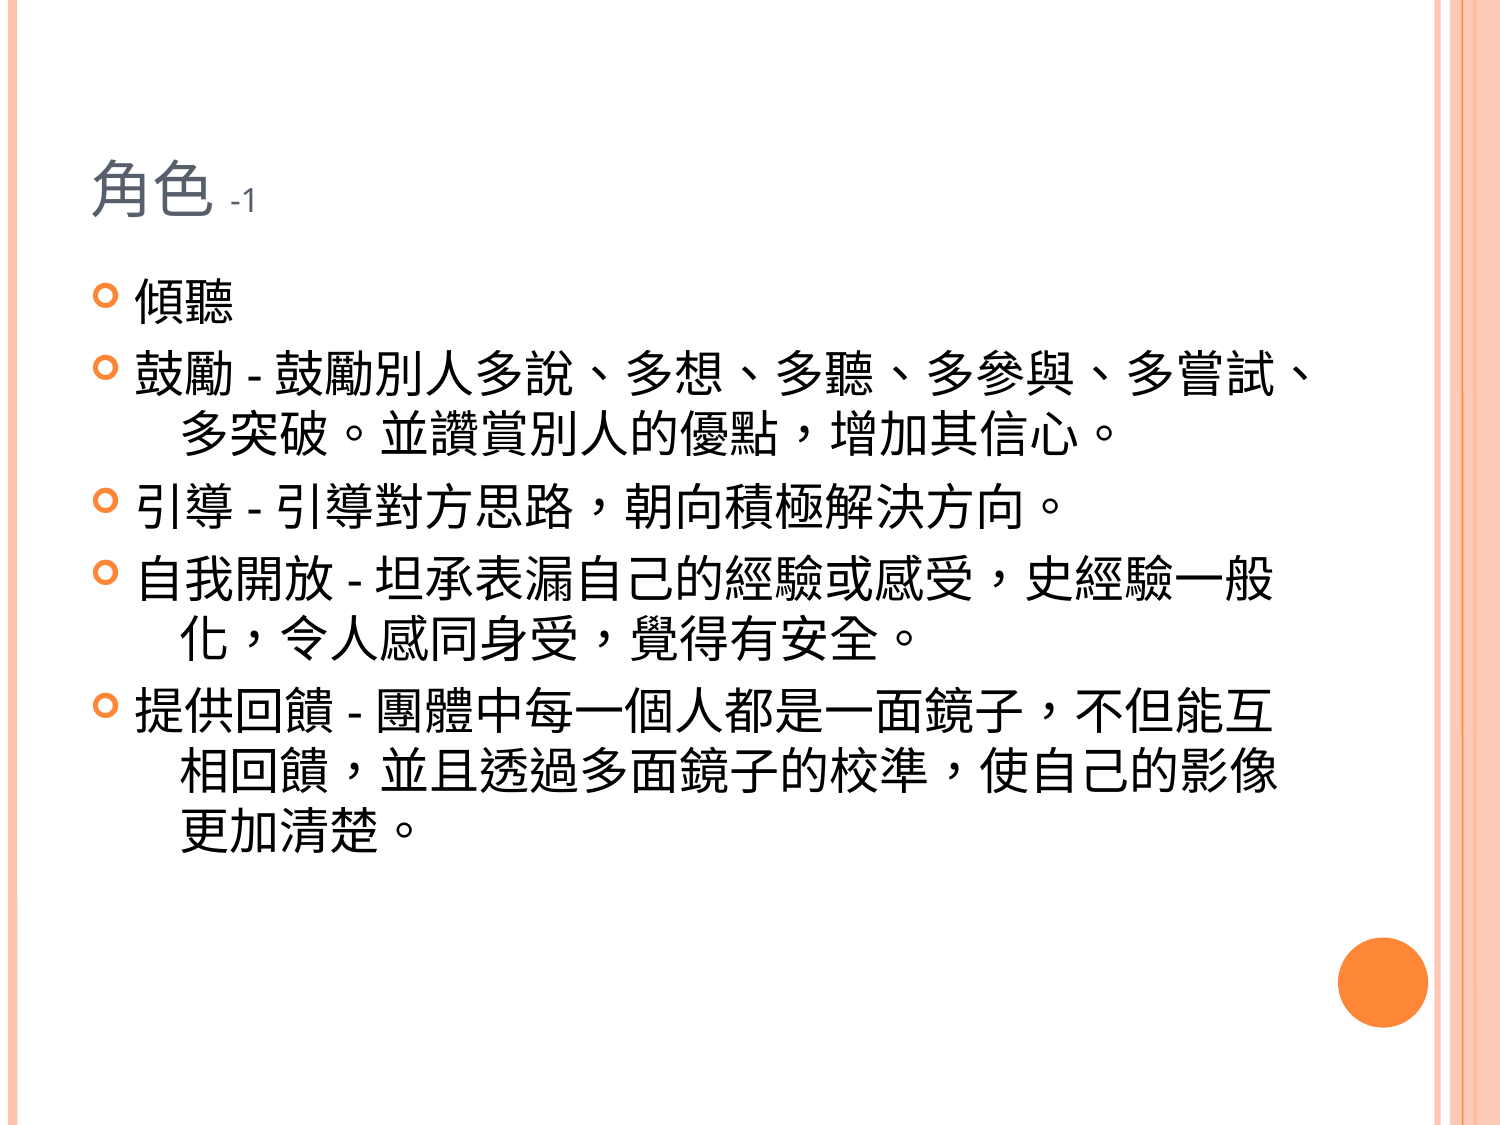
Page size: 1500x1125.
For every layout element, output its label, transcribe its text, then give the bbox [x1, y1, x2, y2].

title 角色-1 [75, 45, 1300, 233]
list 傾聽 鼓勵-鼓勵別人多說、多想、多聽、多參與、多嘗試、多突破。並讚賞別人的優點，增加其信心。 引導-引導對方思路，朝向積極解決方向。 自我開放-坦承表漏自己的經驗或感受，史經驗一般化，令人感同身受，覺得有安全。 提供回饋-團體中每一個人都是一面鏡子，不但能互相回饋，並且透過多面鏡子的校準，使自己的影像更加清楚。 [75, 262, 1300, 1062]
